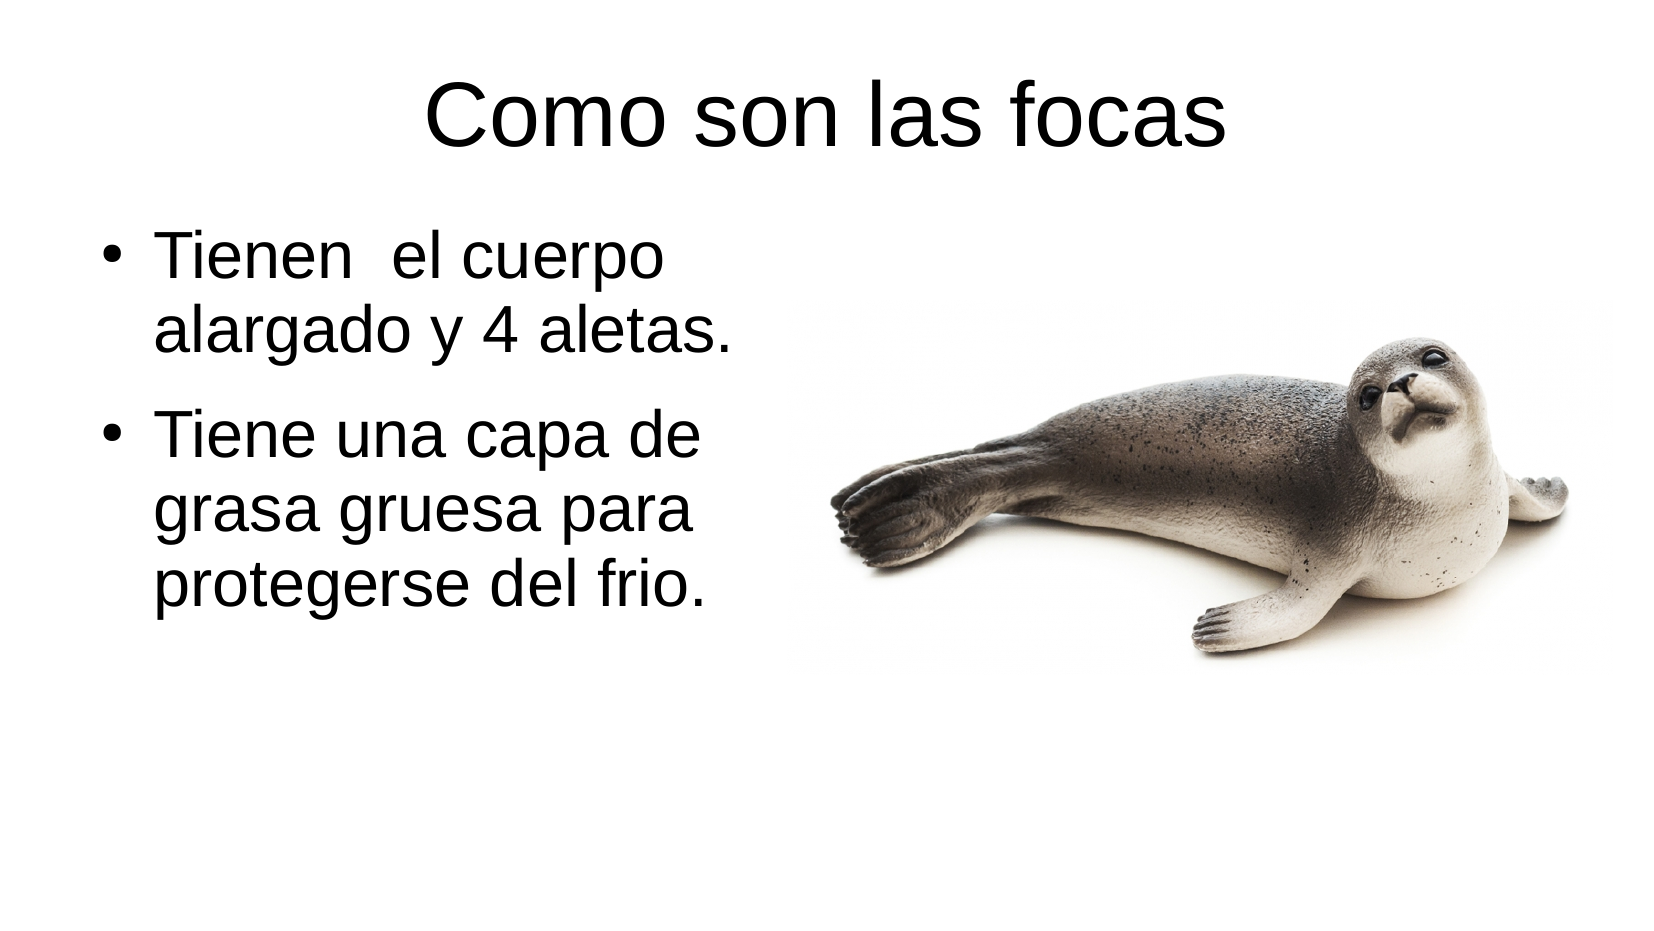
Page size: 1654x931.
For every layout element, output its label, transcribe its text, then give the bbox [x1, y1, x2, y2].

title Como son las focas [82, 37, 1571, 193]
picture [809, 300, 1613, 675]
list Tienen el cuerpo alargado y 4 aletas. Tiene una capa de grasa gruesa para protegerse del frio. [82, 217, 809, 758]
